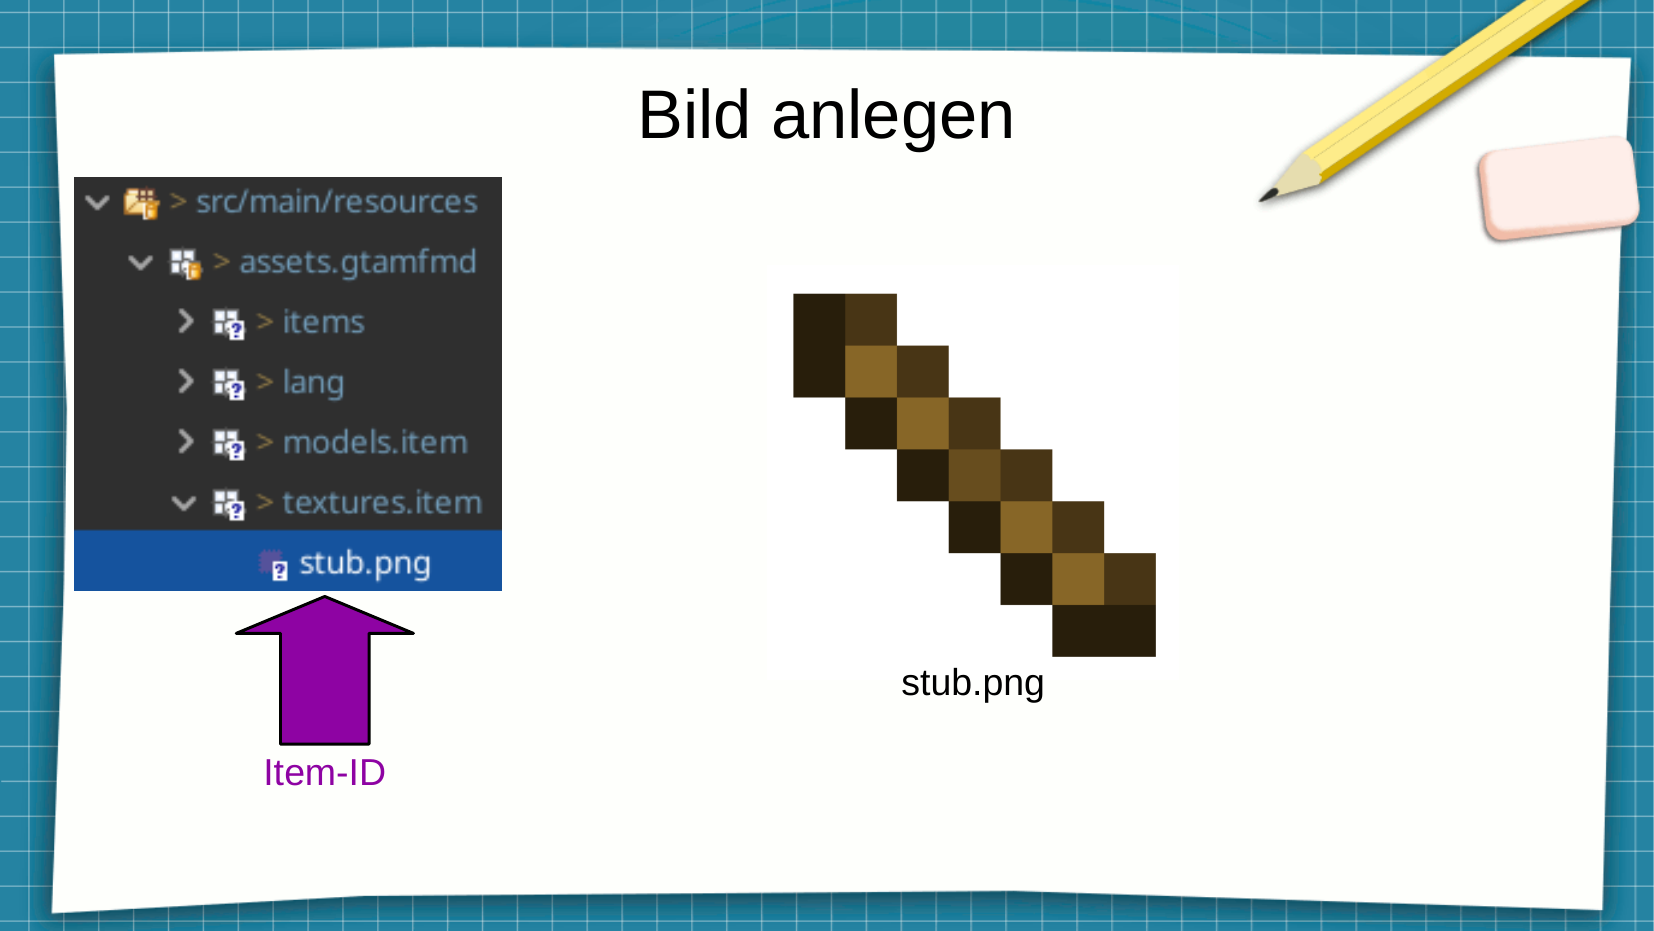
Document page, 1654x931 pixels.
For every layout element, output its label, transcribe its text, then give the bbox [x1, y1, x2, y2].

title Bild anlegen [82, 37, 1571, 193]
picture [0, 0, 1654, 931]
text_box [236, 596, 414, 744]
text_box Item-ID [236, 744, 414, 804]
